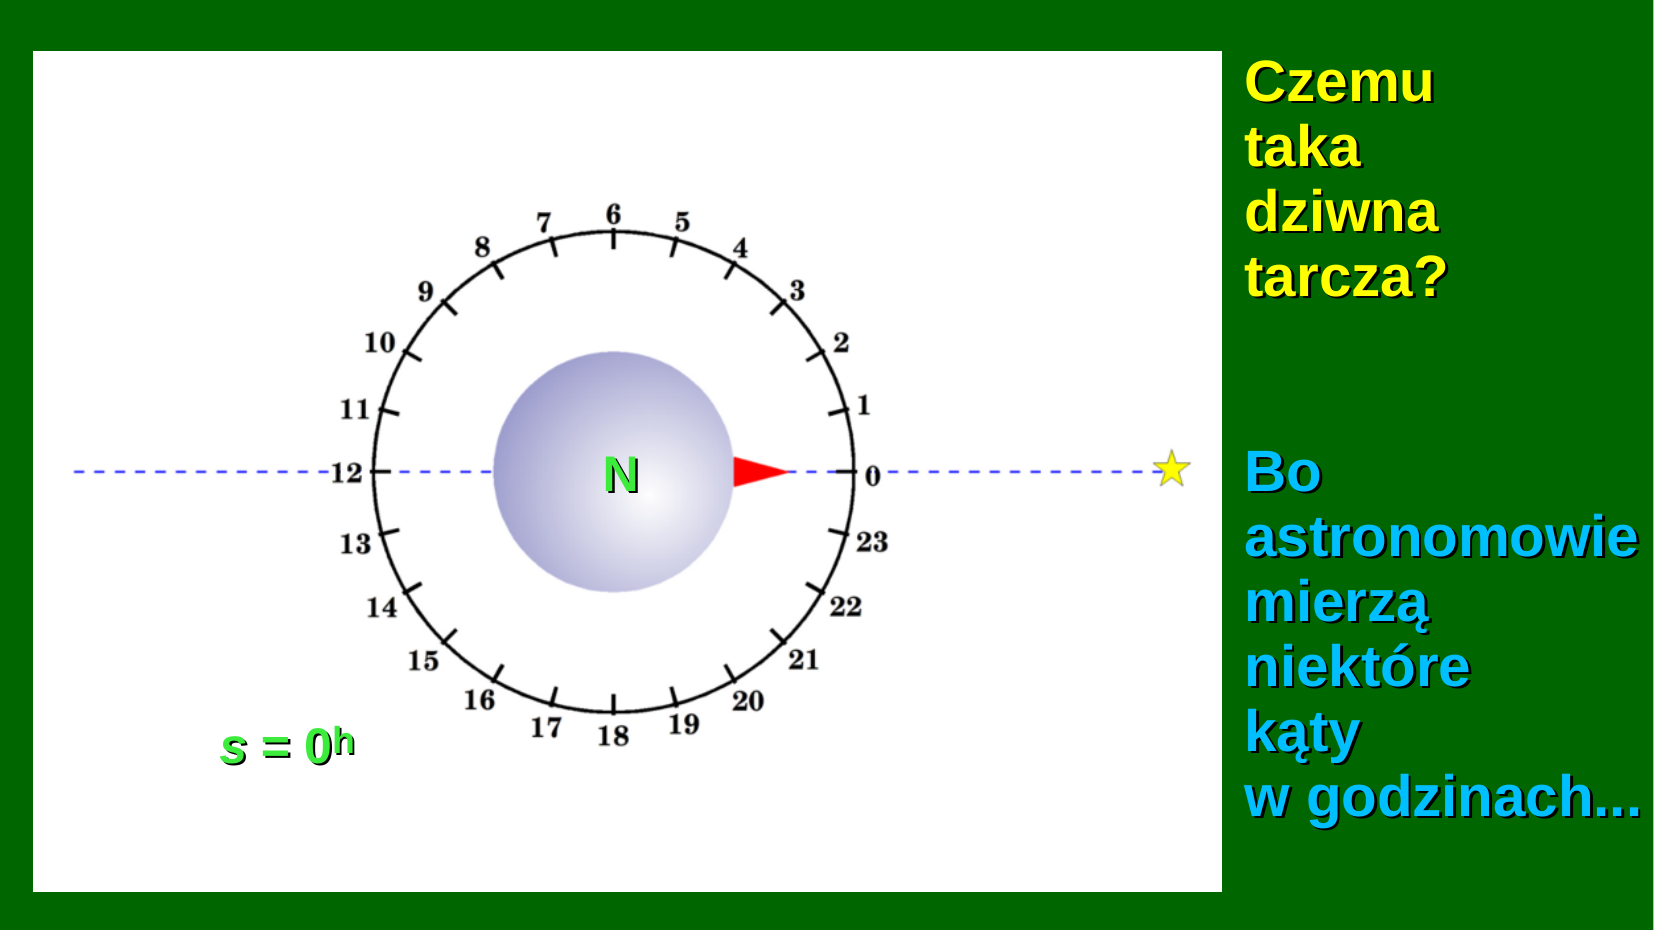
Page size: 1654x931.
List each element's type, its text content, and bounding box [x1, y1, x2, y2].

picture [33, 51, 1222, 892]
text_box N [588, 438, 654, 510]
text_box Czemu taka dziwna tarcza? Bo astronomowie mierzą niektóre kąty w godzinach... [1229, 40, 1654, 904]
text_box s = 0h [204, 711, 370, 782]
